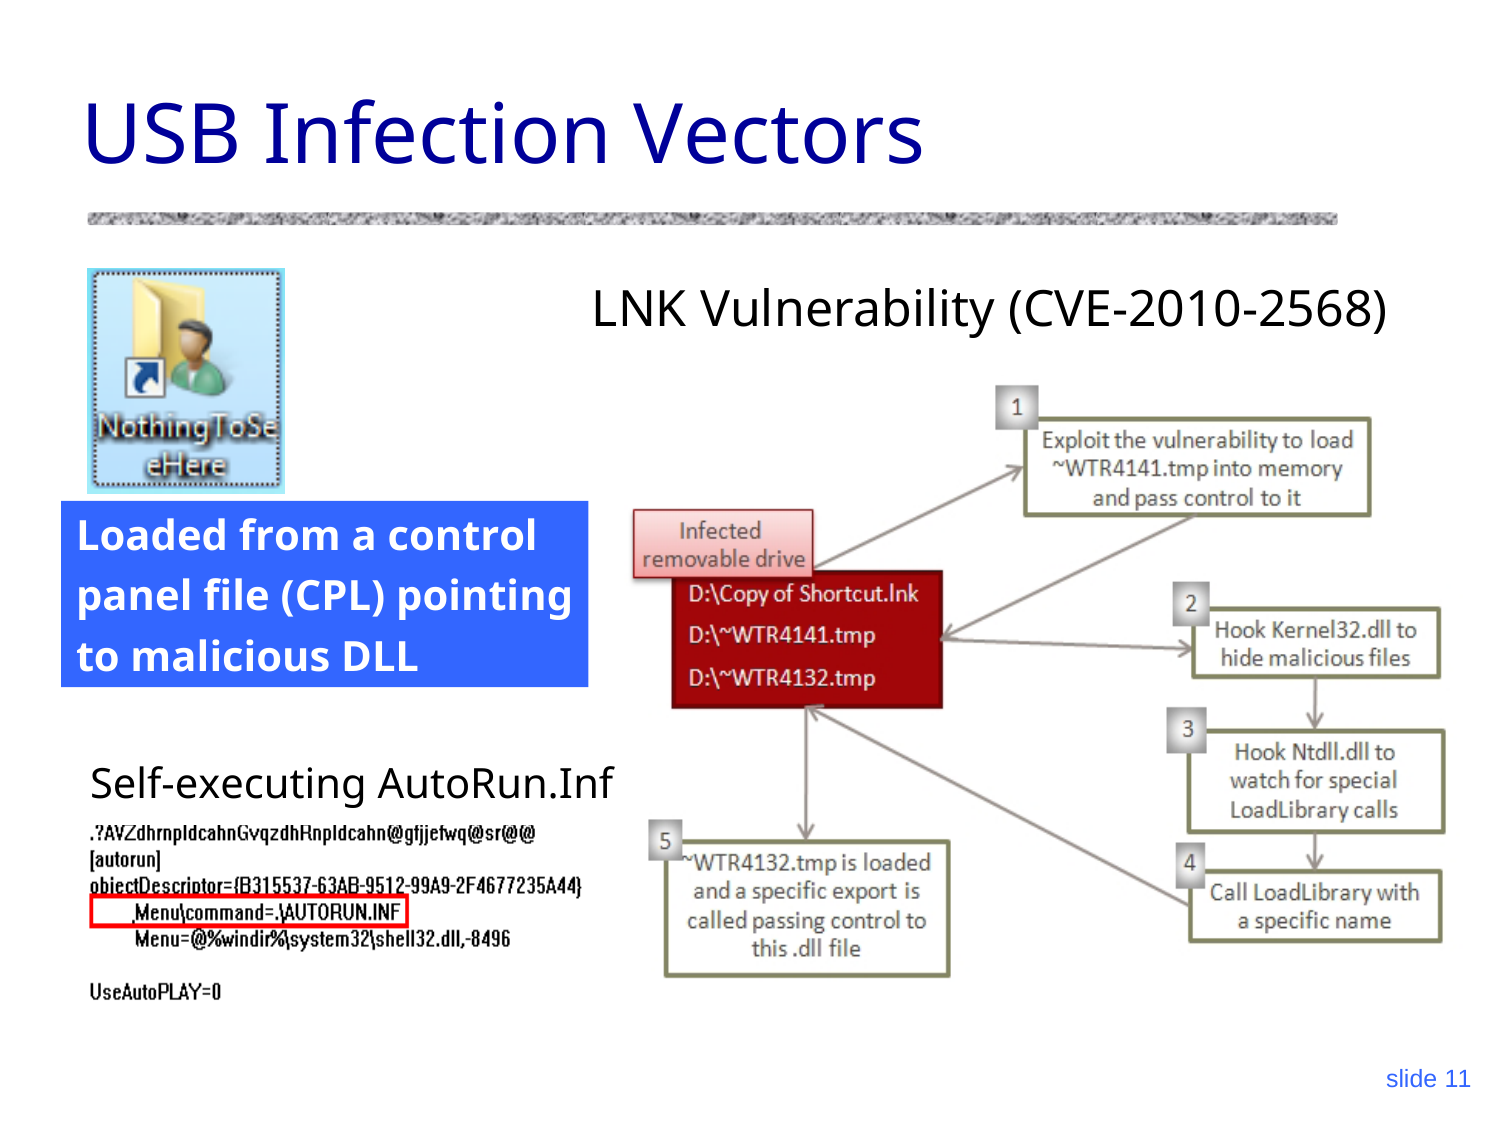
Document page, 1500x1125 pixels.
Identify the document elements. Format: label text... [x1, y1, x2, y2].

picture [87, 825, 588, 1009]
list LNK Vulnerability (CVE-2010-2568) Self-executing AutoRun.Inf [74, 268, 1417, 1000]
picture [624, 375, 1465, 1035]
text_box slide <number> [1174, 1025, 1488, 1101]
text_box Loaded from a control panel file (CPL) pointing to malicious DLL [61, 500, 589, 688]
picture [87, 268, 285, 494]
picture [87, 212, 1338, 226]
title USB Infection Vectors [66, 37, 1342, 188]
